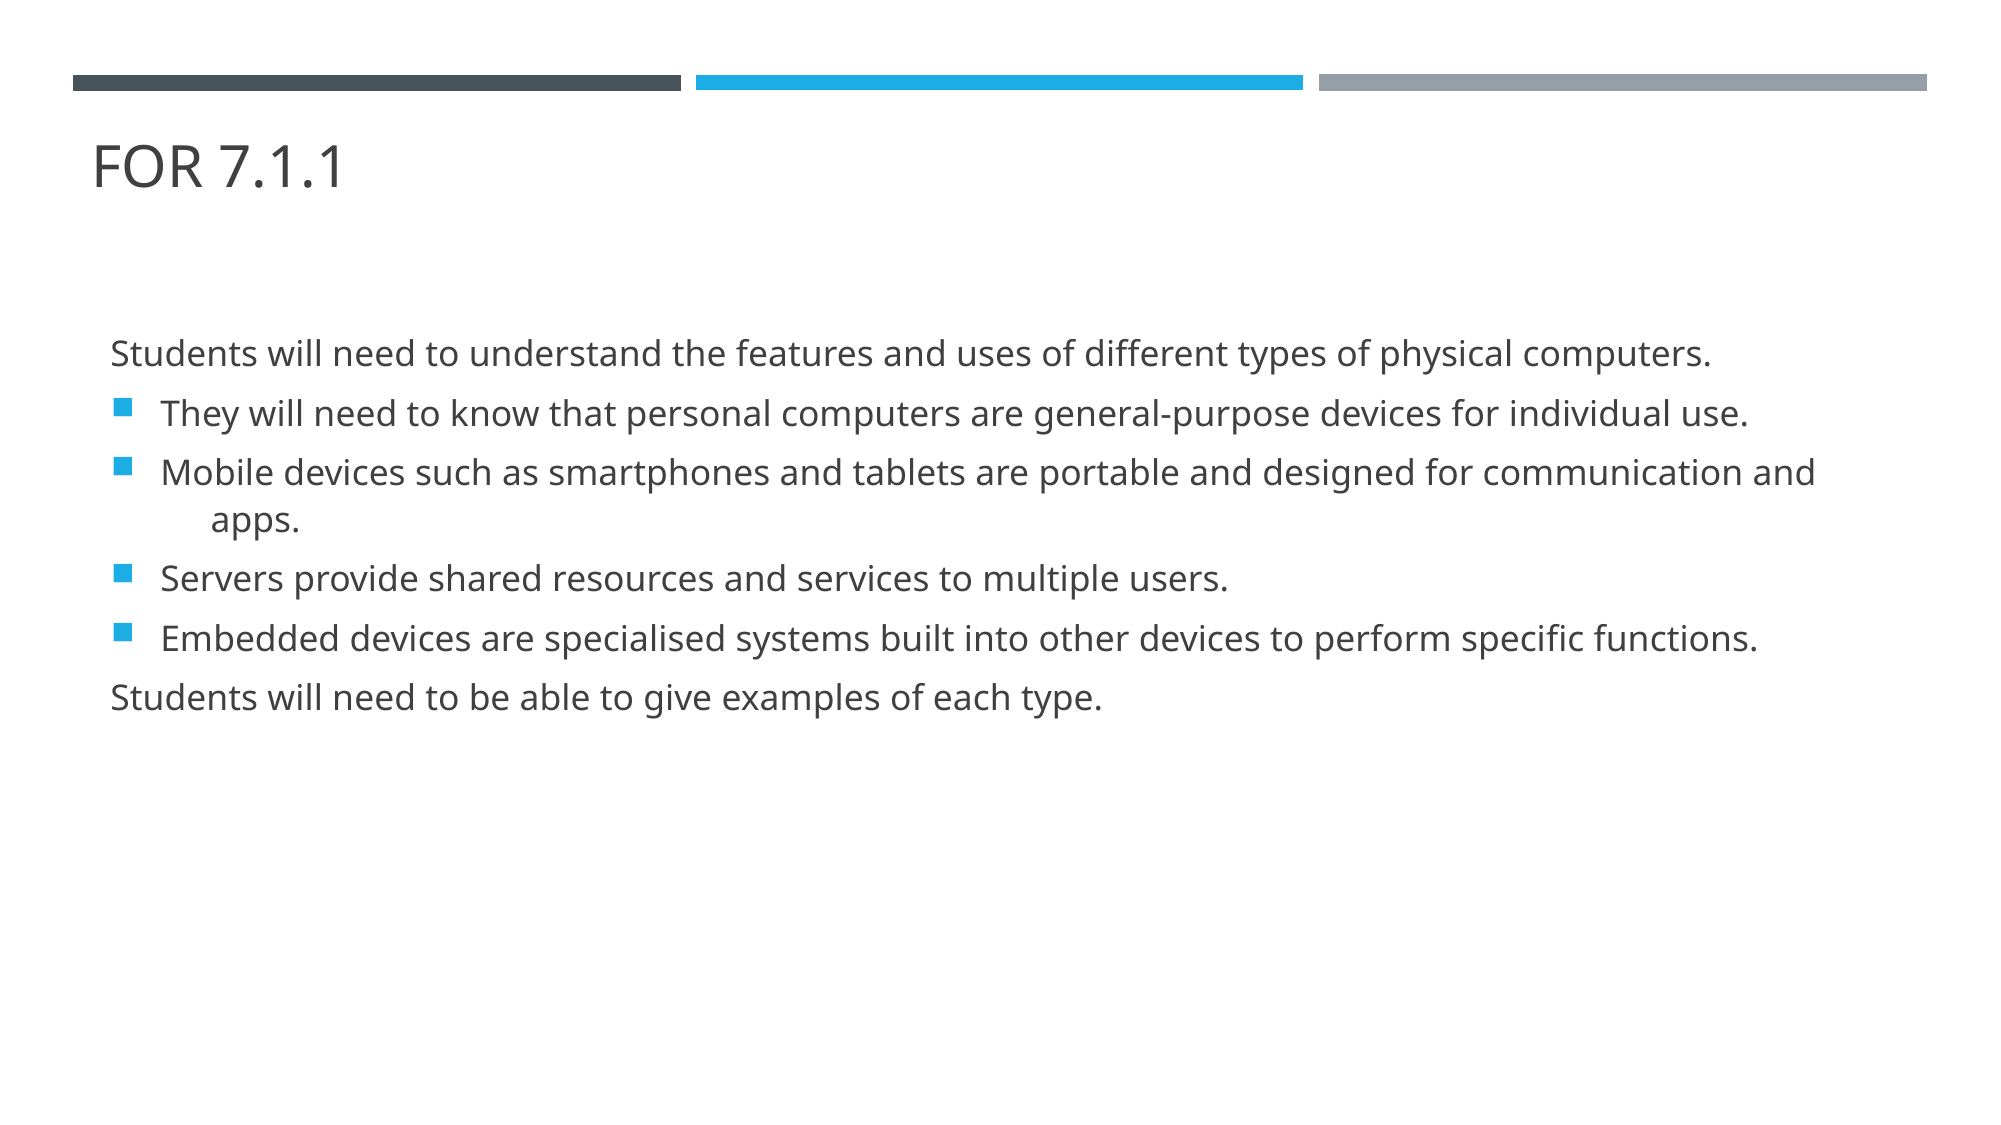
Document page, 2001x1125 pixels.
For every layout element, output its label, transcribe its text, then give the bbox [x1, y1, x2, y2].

title For 7.1.1 [76, 109, 1886, 207]
list Students will need to understand the features and uses of different types of physical computers. They will need to know that personal computers are general-purpose devices for individual use. Mobile devices such as smartphones and tablets are portable and designed for communication and apps. Servers provide shared resources and services to multiple users. Embedded devices are specialised systems built into other devices to perform specific functions. Students will need to be able to give examples of each type. [95, 224, 1905, 821]
